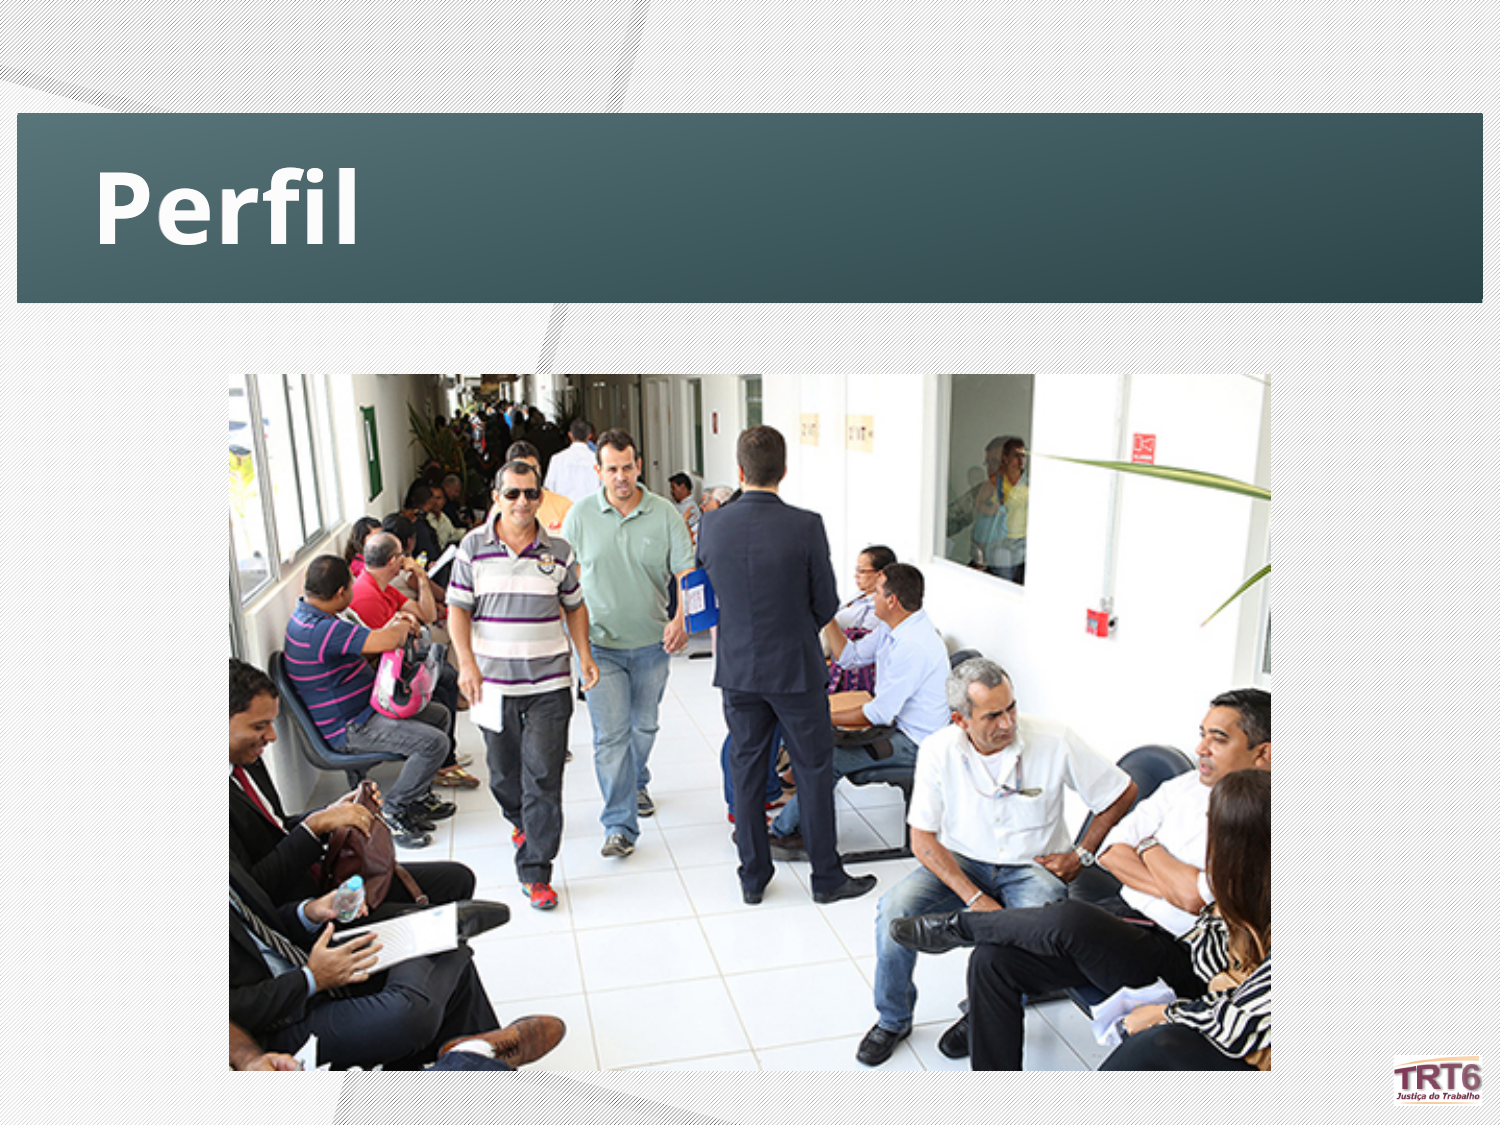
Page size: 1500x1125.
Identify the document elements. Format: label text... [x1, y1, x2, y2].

text_box [18, 114, 1482, 303]
picture [1393, 1055, 1483, 1106]
text_box Perfil [77, 137, 1270, 272]
picture [229, 374, 1271, 1071]
